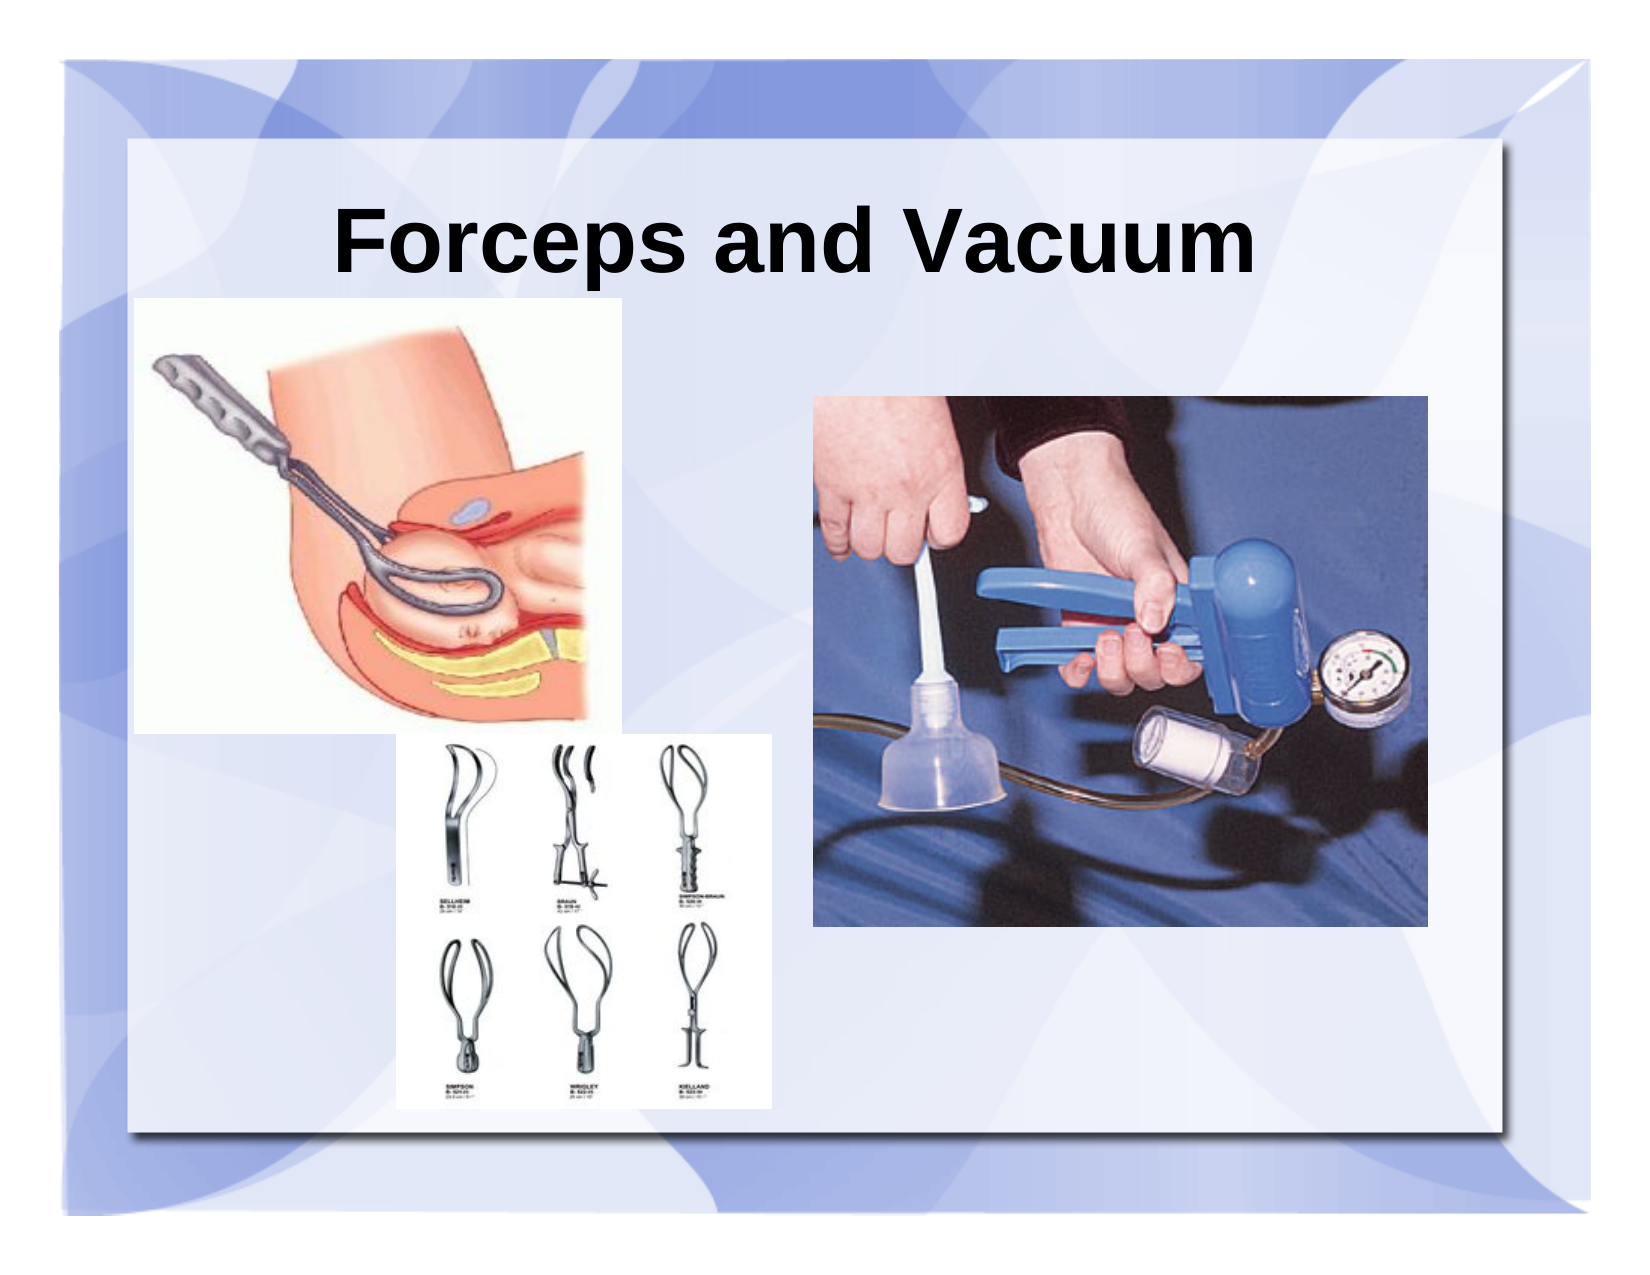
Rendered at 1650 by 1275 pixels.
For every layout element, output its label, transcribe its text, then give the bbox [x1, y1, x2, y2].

picture [59, 59, 1591, 1216]
title Forceps and Vacuum [135, 143, 1482, 337]
